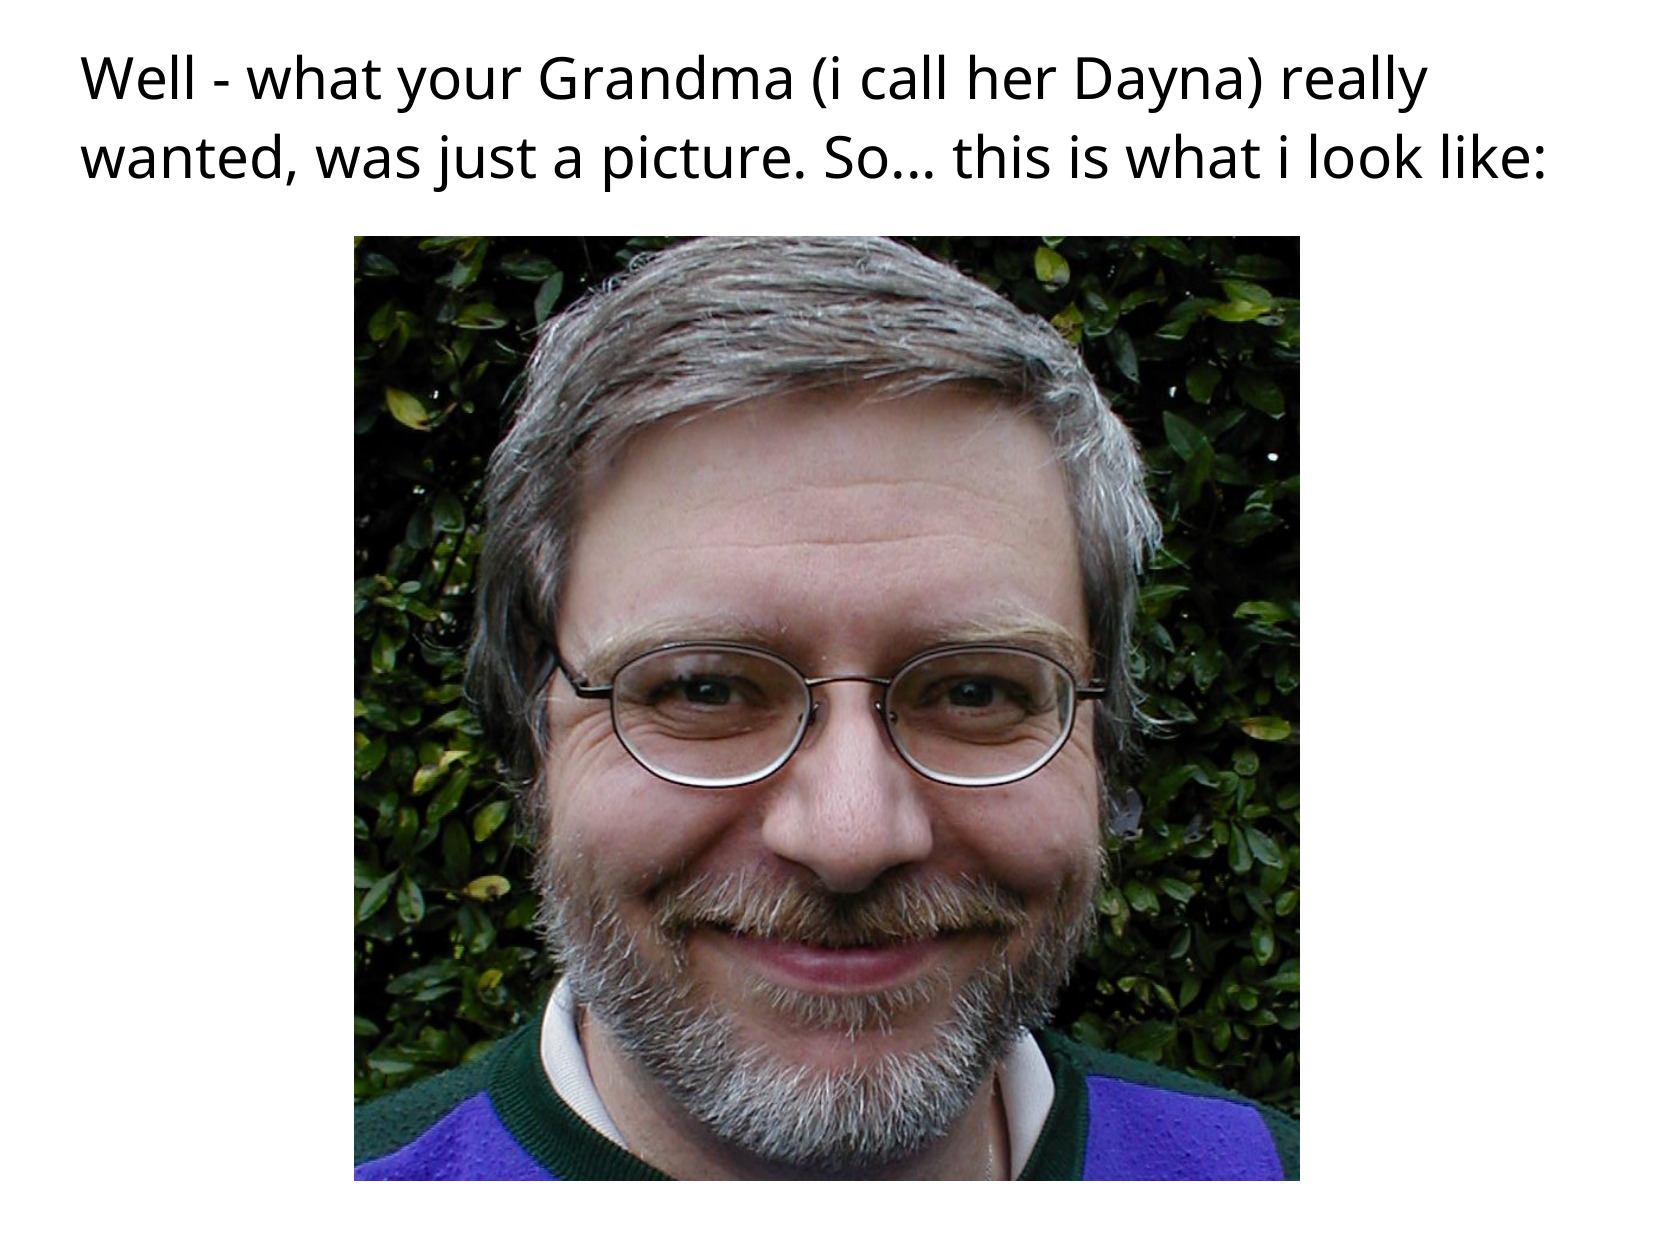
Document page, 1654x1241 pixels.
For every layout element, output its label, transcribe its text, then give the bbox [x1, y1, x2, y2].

picture [354, 236, 1300, 1182]
text_box Well - what your Grandma (i call her Dayna) really wanted, was just a picture. So... this is what i look like: [66, 29, 1582, 216]
